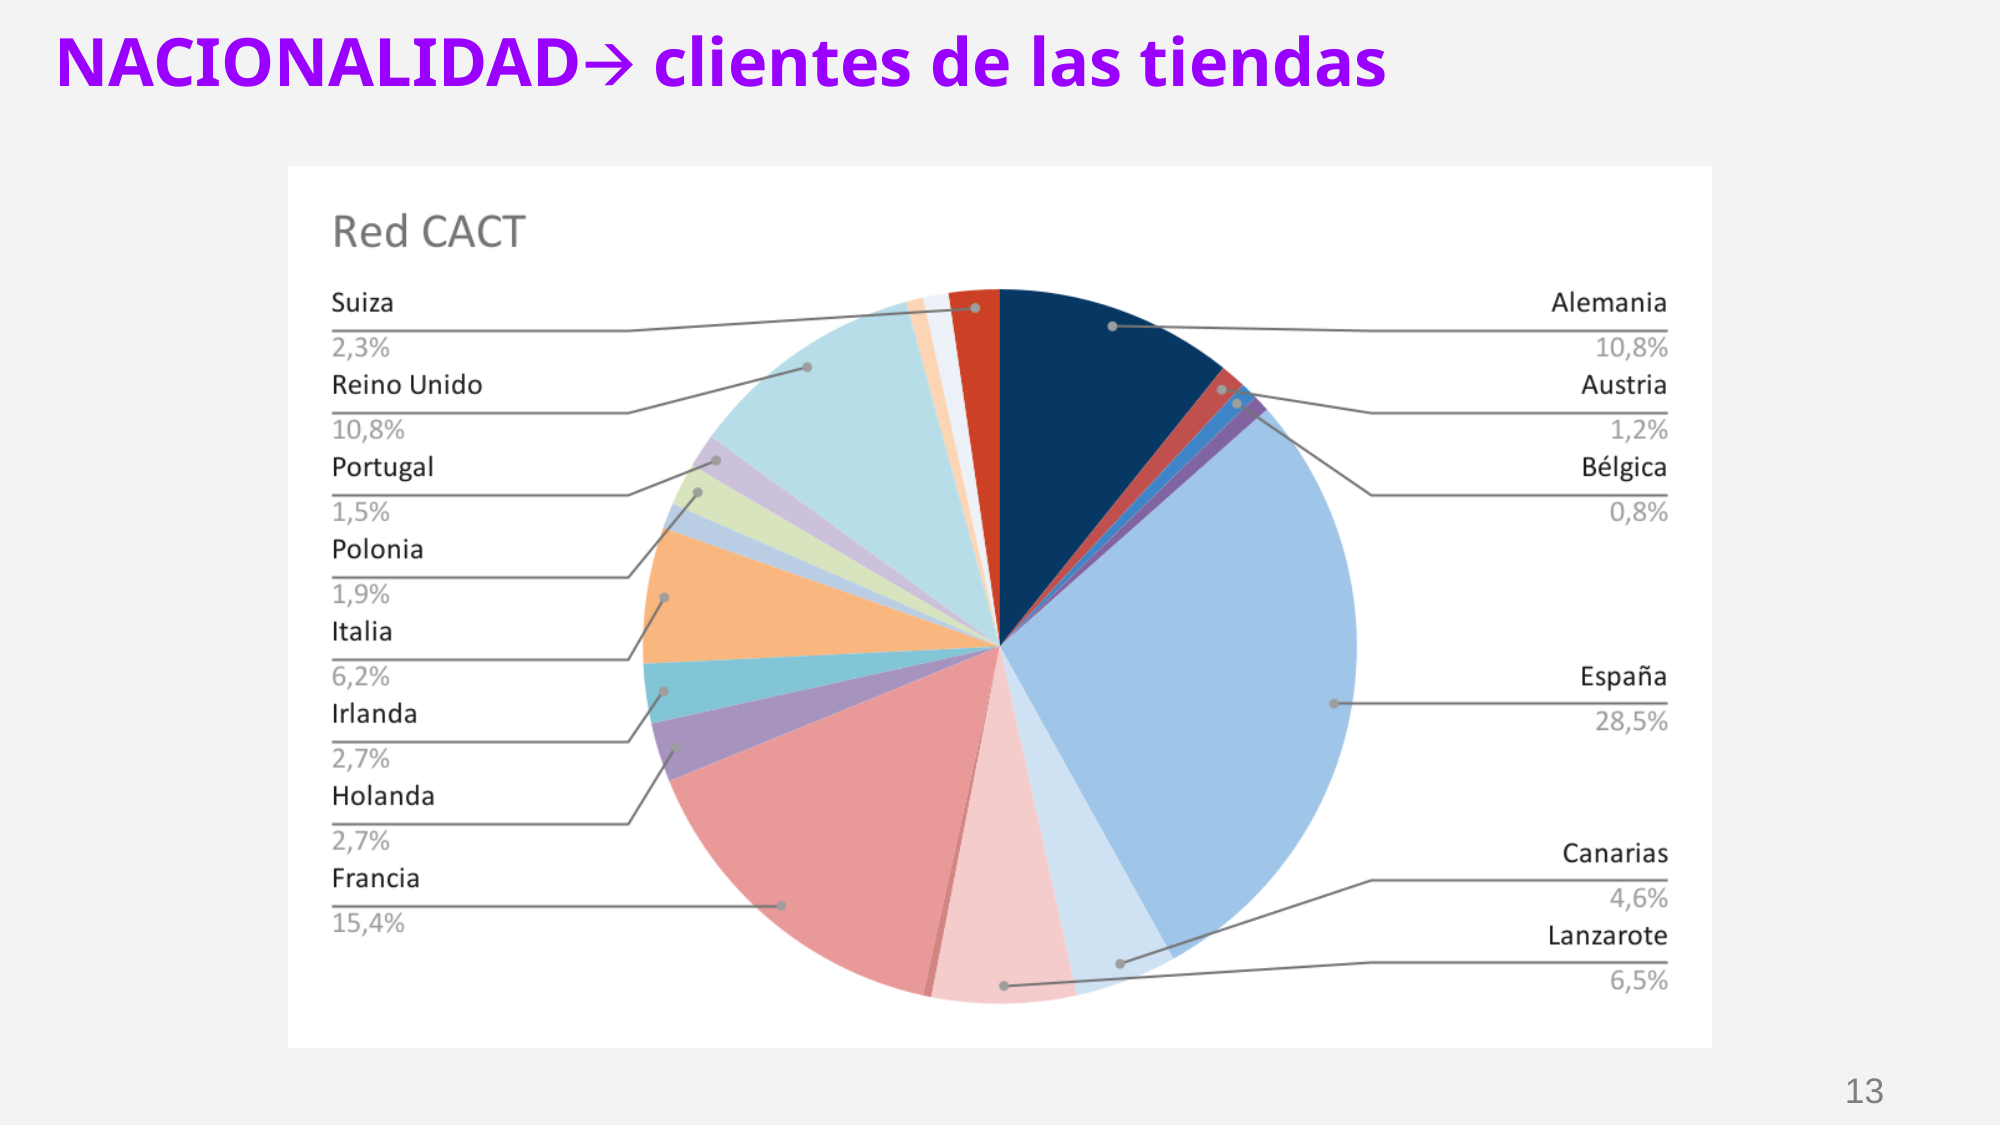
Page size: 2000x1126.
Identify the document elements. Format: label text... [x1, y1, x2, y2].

text_box NACIONALIDAD🡪 clientes de las tiendas [54, 0, 1513, 120]
picture [288, 166, 1712, 1048]
slide_number <number> [1435, 1059, 1902, 1120]
